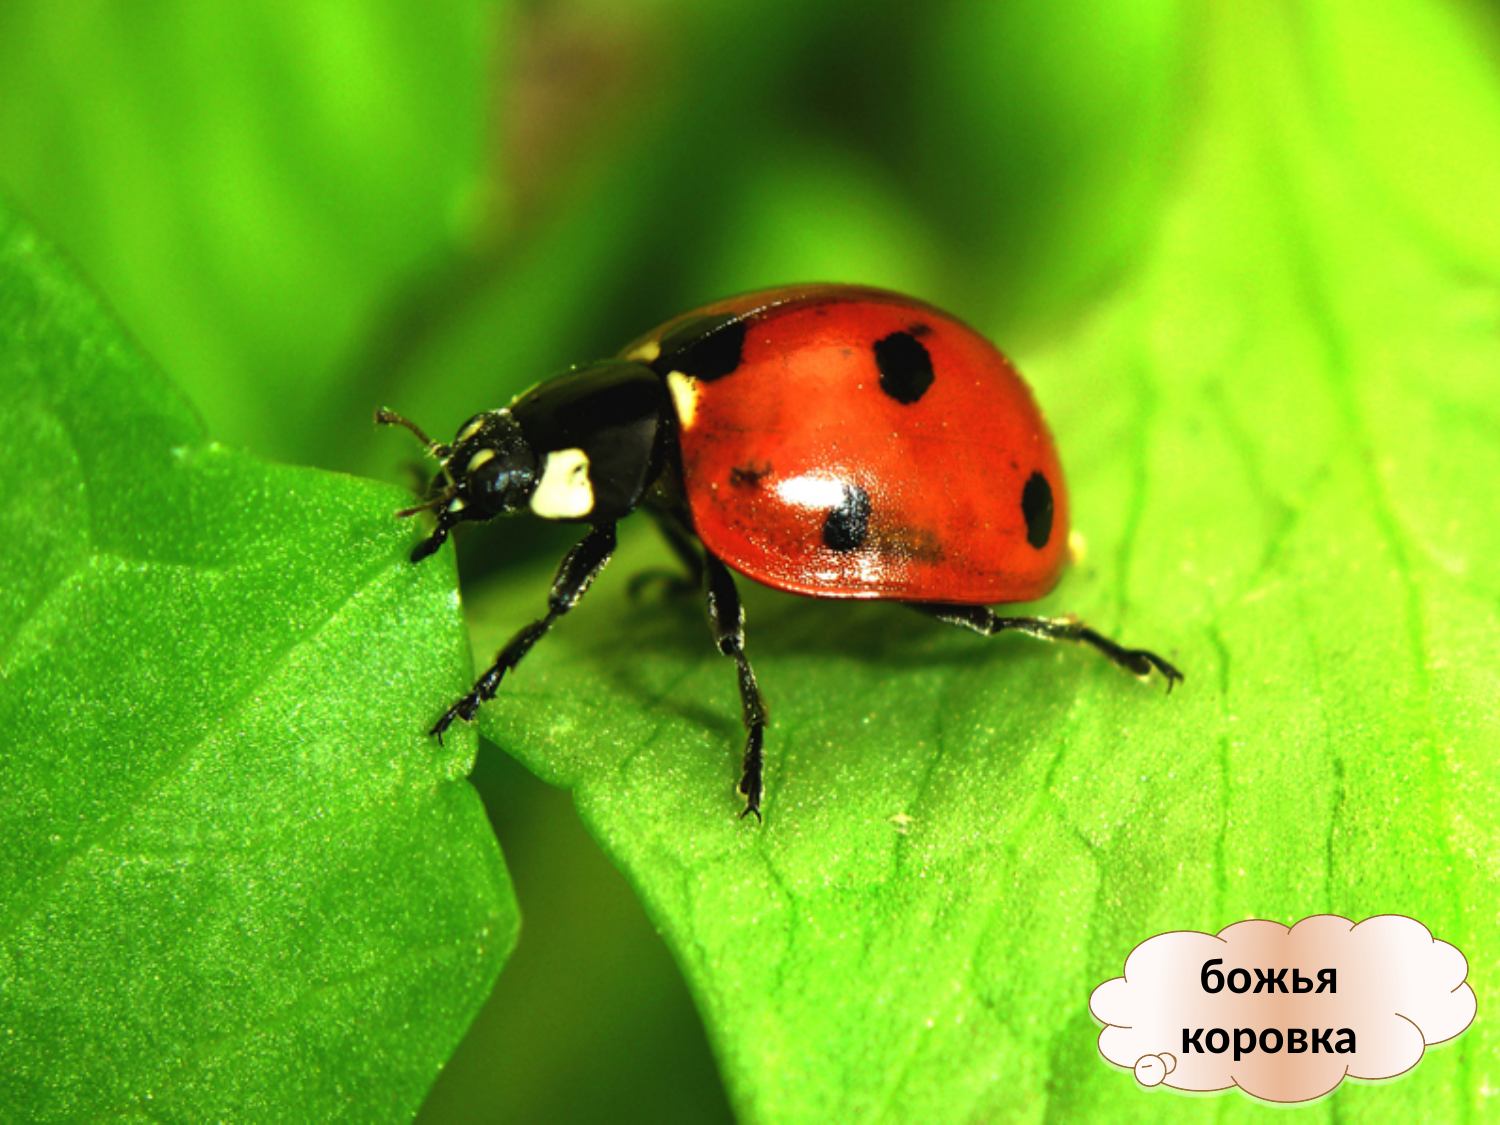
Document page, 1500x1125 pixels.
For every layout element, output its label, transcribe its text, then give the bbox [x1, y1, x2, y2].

text_box божья коровка [1089, 914, 1477, 1103]
picture [0, 0, 1500, 1125]
